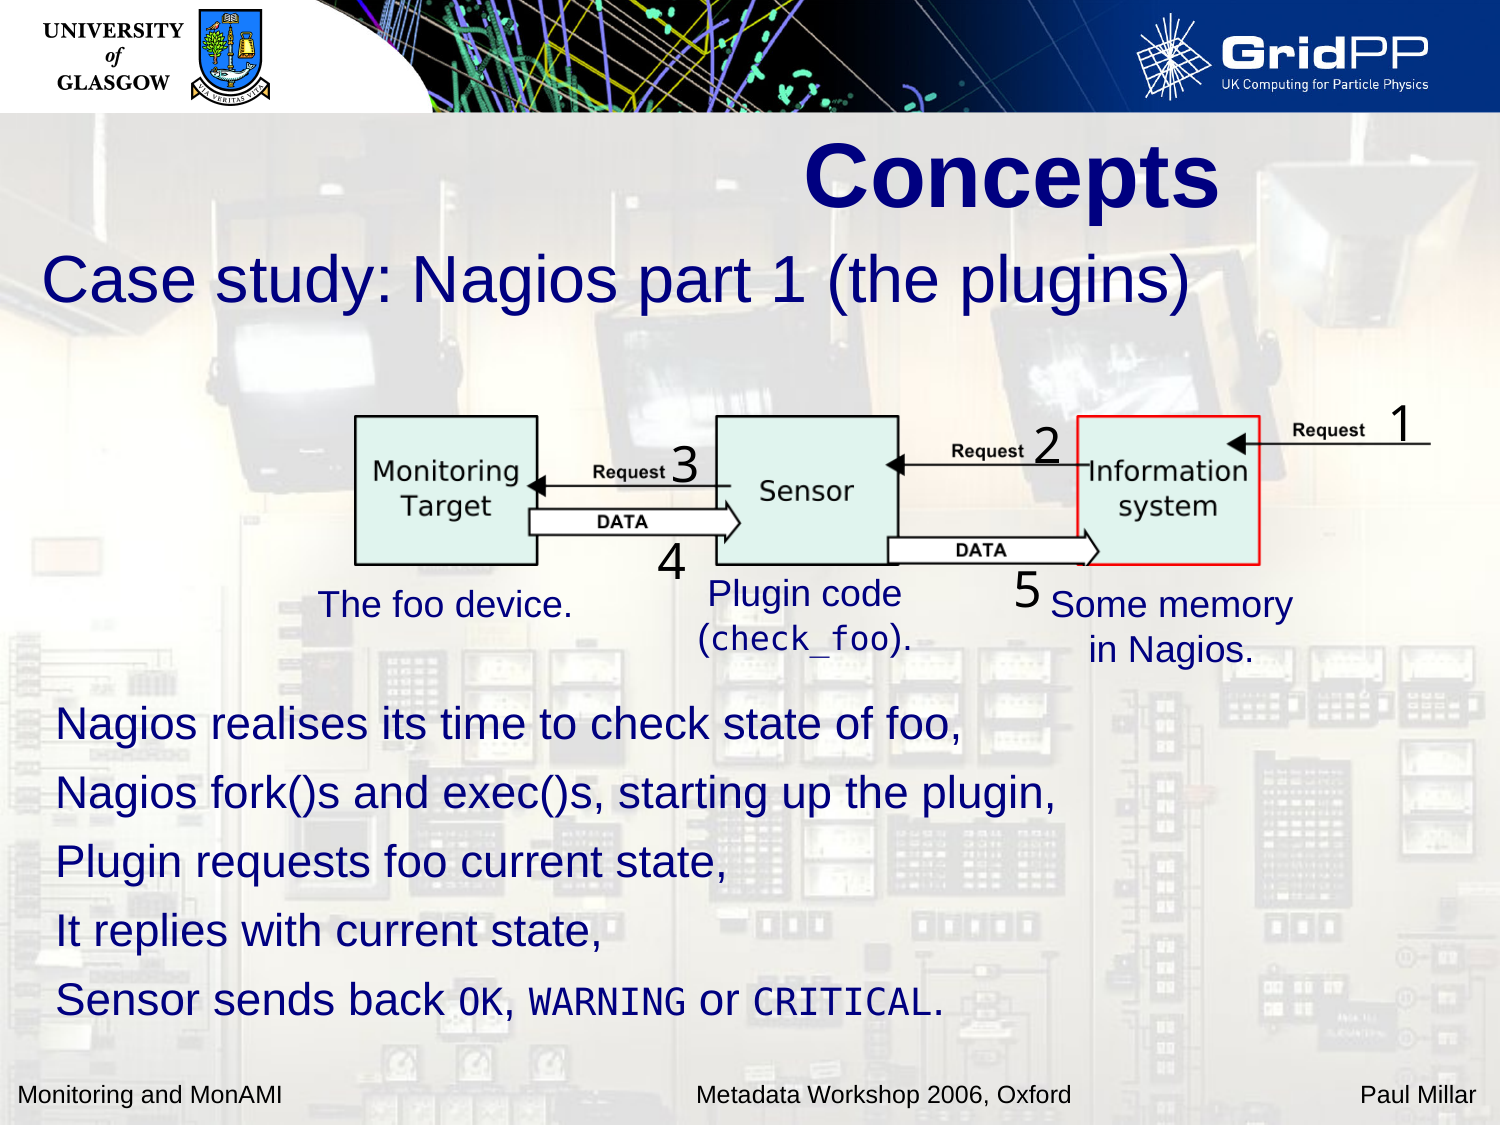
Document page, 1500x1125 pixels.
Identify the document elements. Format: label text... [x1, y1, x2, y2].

picture [0, 0, 1500, 1125]
text_box 3 [670, 426, 704, 497]
text_box 5 [1013, 550, 1047, 621]
text_box Nagios realises its time to check state of foo, Nagios fork()s and exec()s, starting up the plugin, Plugin requests foo current state, It replies with current state, Sensor sends back OK, WARNING or CRITICAL. [55, 698, 1276, 1026]
list Case study: Nagios part 1 (the plugins) [41, 244, 1232, 332]
text_box Plugin code (check_foo). [680, 570, 930, 685]
text_box 4 [657, 522, 691, 594]
title Concepts [568, 127, 1457, 230]
text_box 1 [1387, 384, 1421, 456]
text_box The foo device. [317, 581, 574, 624]
text_box 2 [1033, 406, 1067, 478]
text_box Some memory in Nagios. [1050, 581, 1331, 679]
